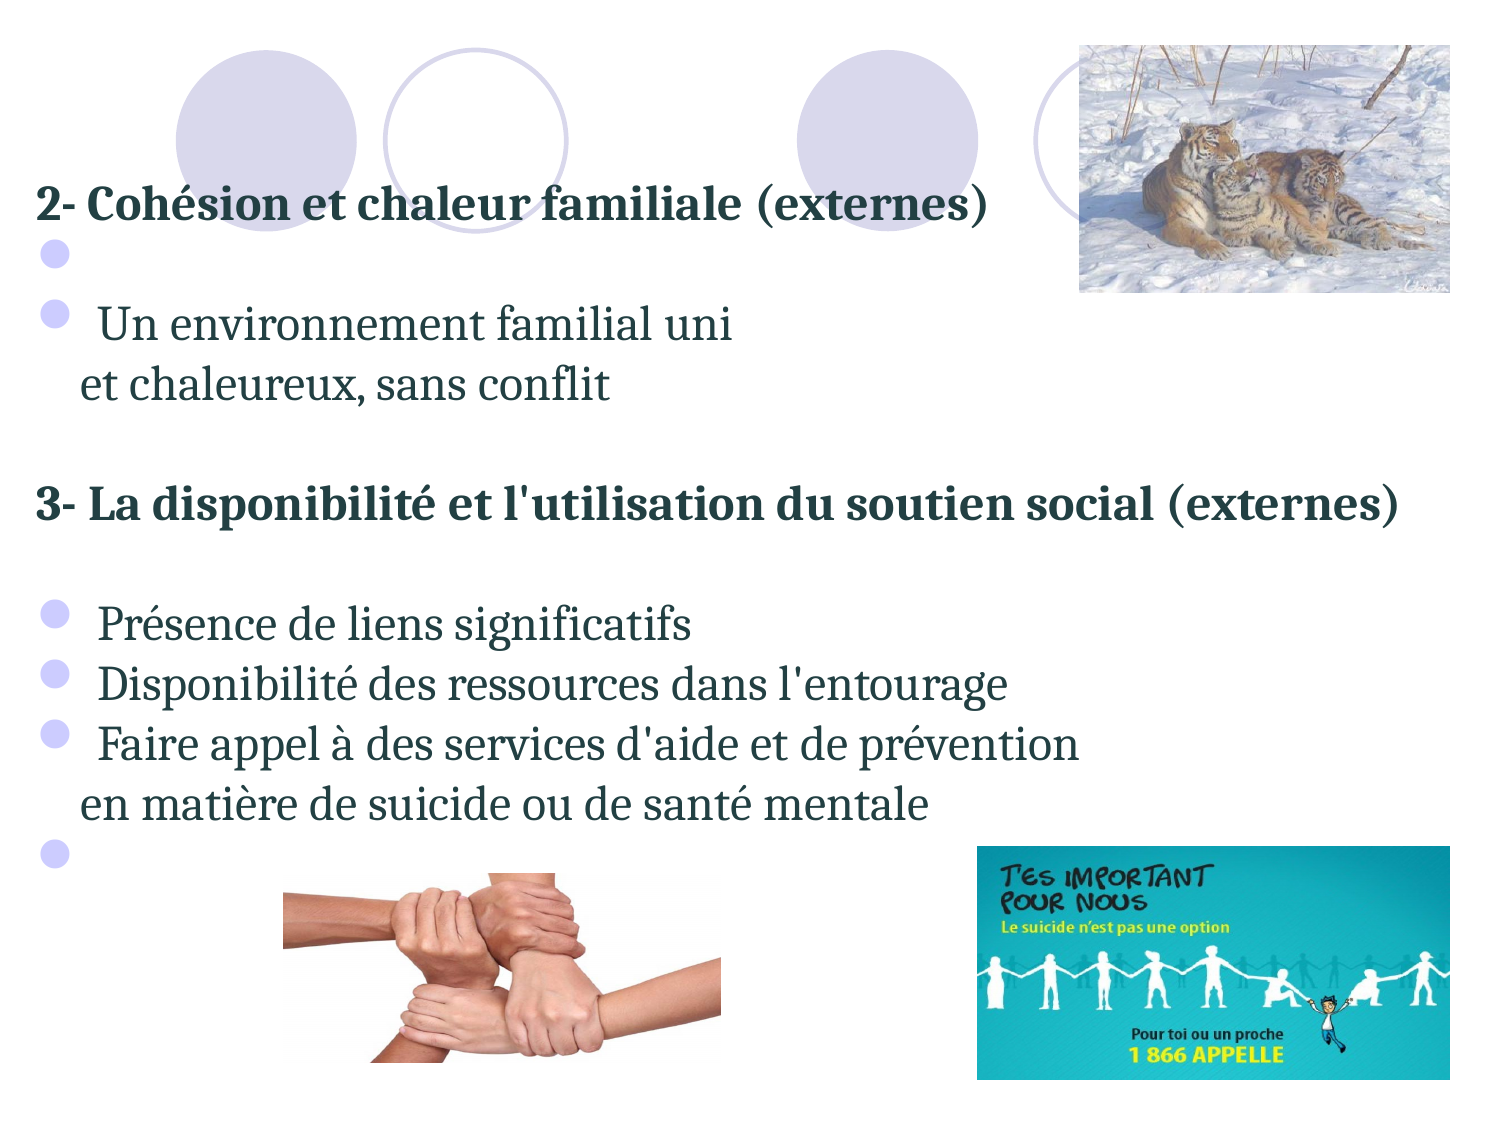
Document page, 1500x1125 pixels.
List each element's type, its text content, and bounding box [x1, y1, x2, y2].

text_box 2- Cohésion et chaleur familiale (externes) Un environnement familial uni et chaleureux, sans conflit 3- La disponibilité et l'utilisation du soutien social (externes) Présence de liens significatifs Disponibilité des ressources dans l'entourage Faire appel à des services d'aide et de prévention en matière de suicide ou de santé mentale [21, 103, 1478, 1125]
picture [1079, 45, 1450, 293]
picture [977, 846, 1450, 1080]
picture [283, 873, 721, 1063]
